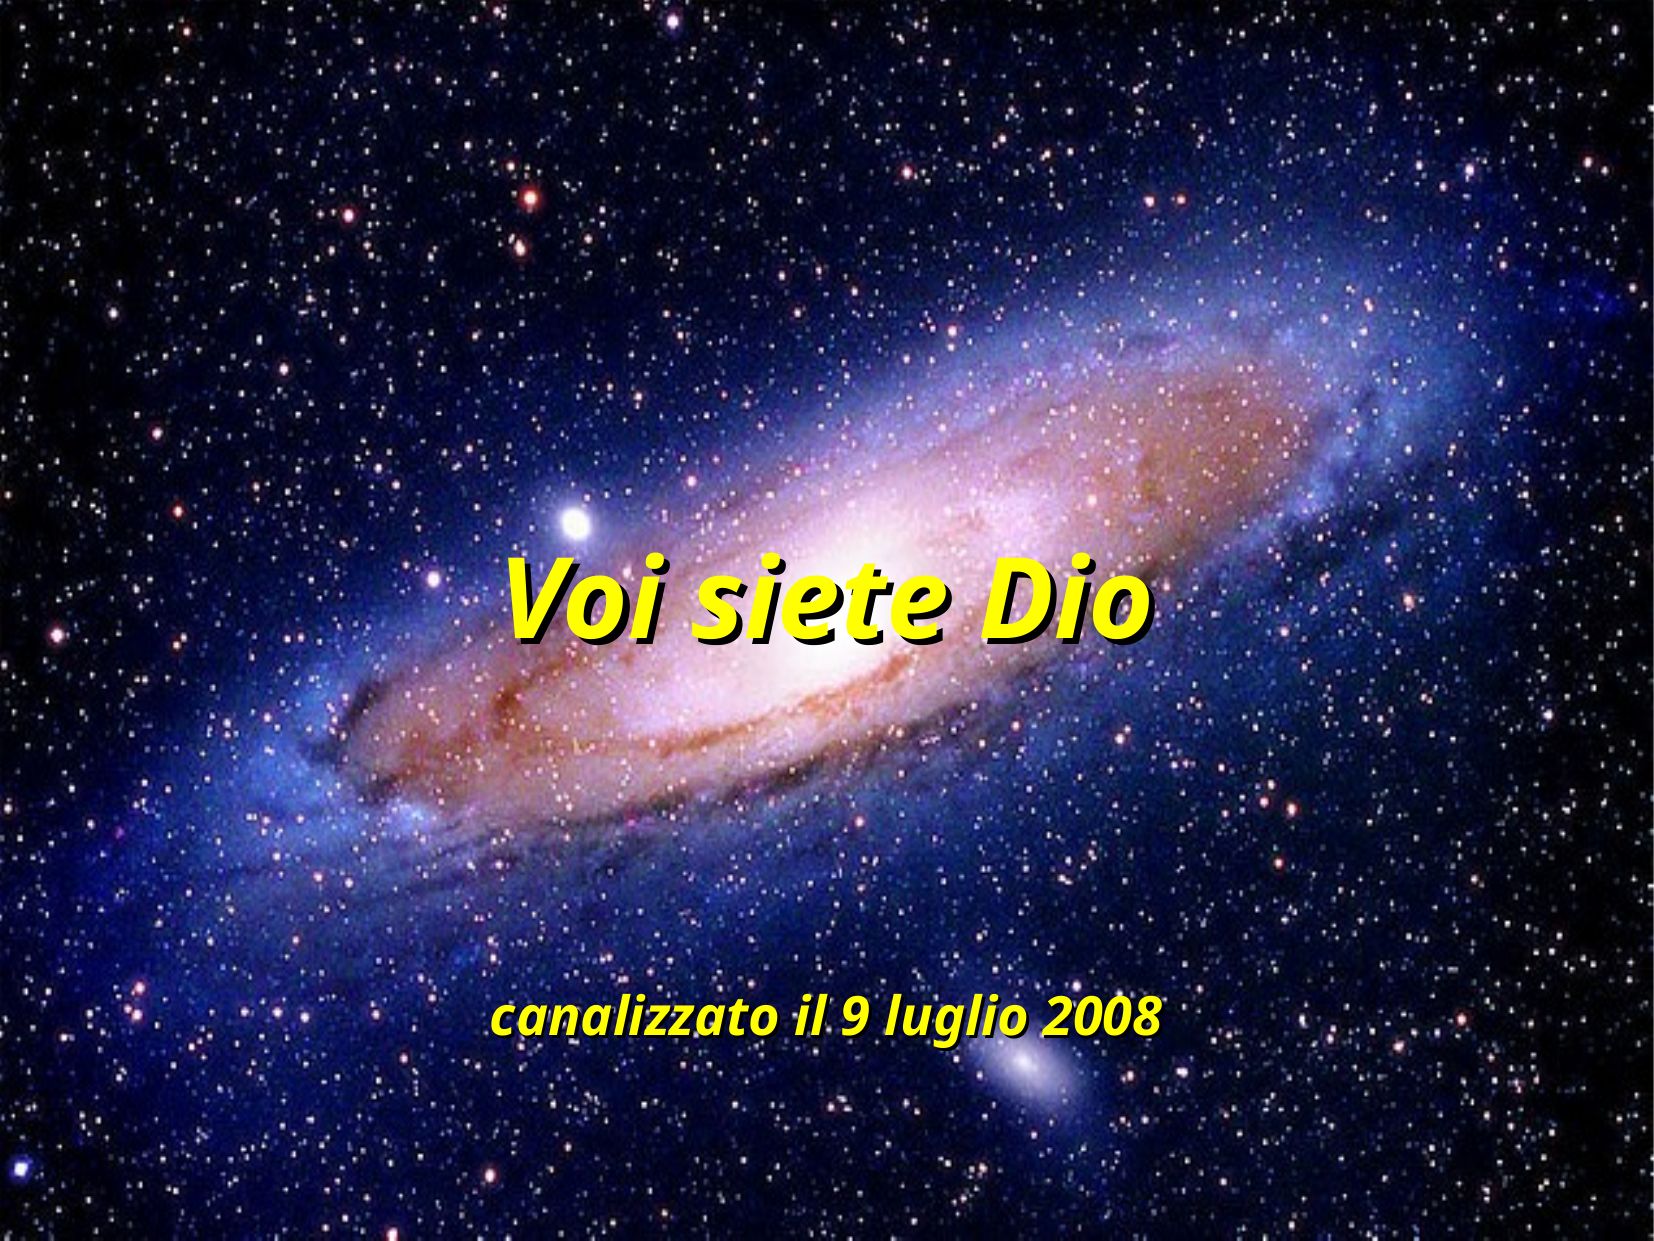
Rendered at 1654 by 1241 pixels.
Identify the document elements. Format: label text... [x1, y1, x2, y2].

picture [0, 0, 1654, 1241]
title Voi siete Dio canalizzato il 9 luglio 2008 [59, 509, 1595, 1061]
